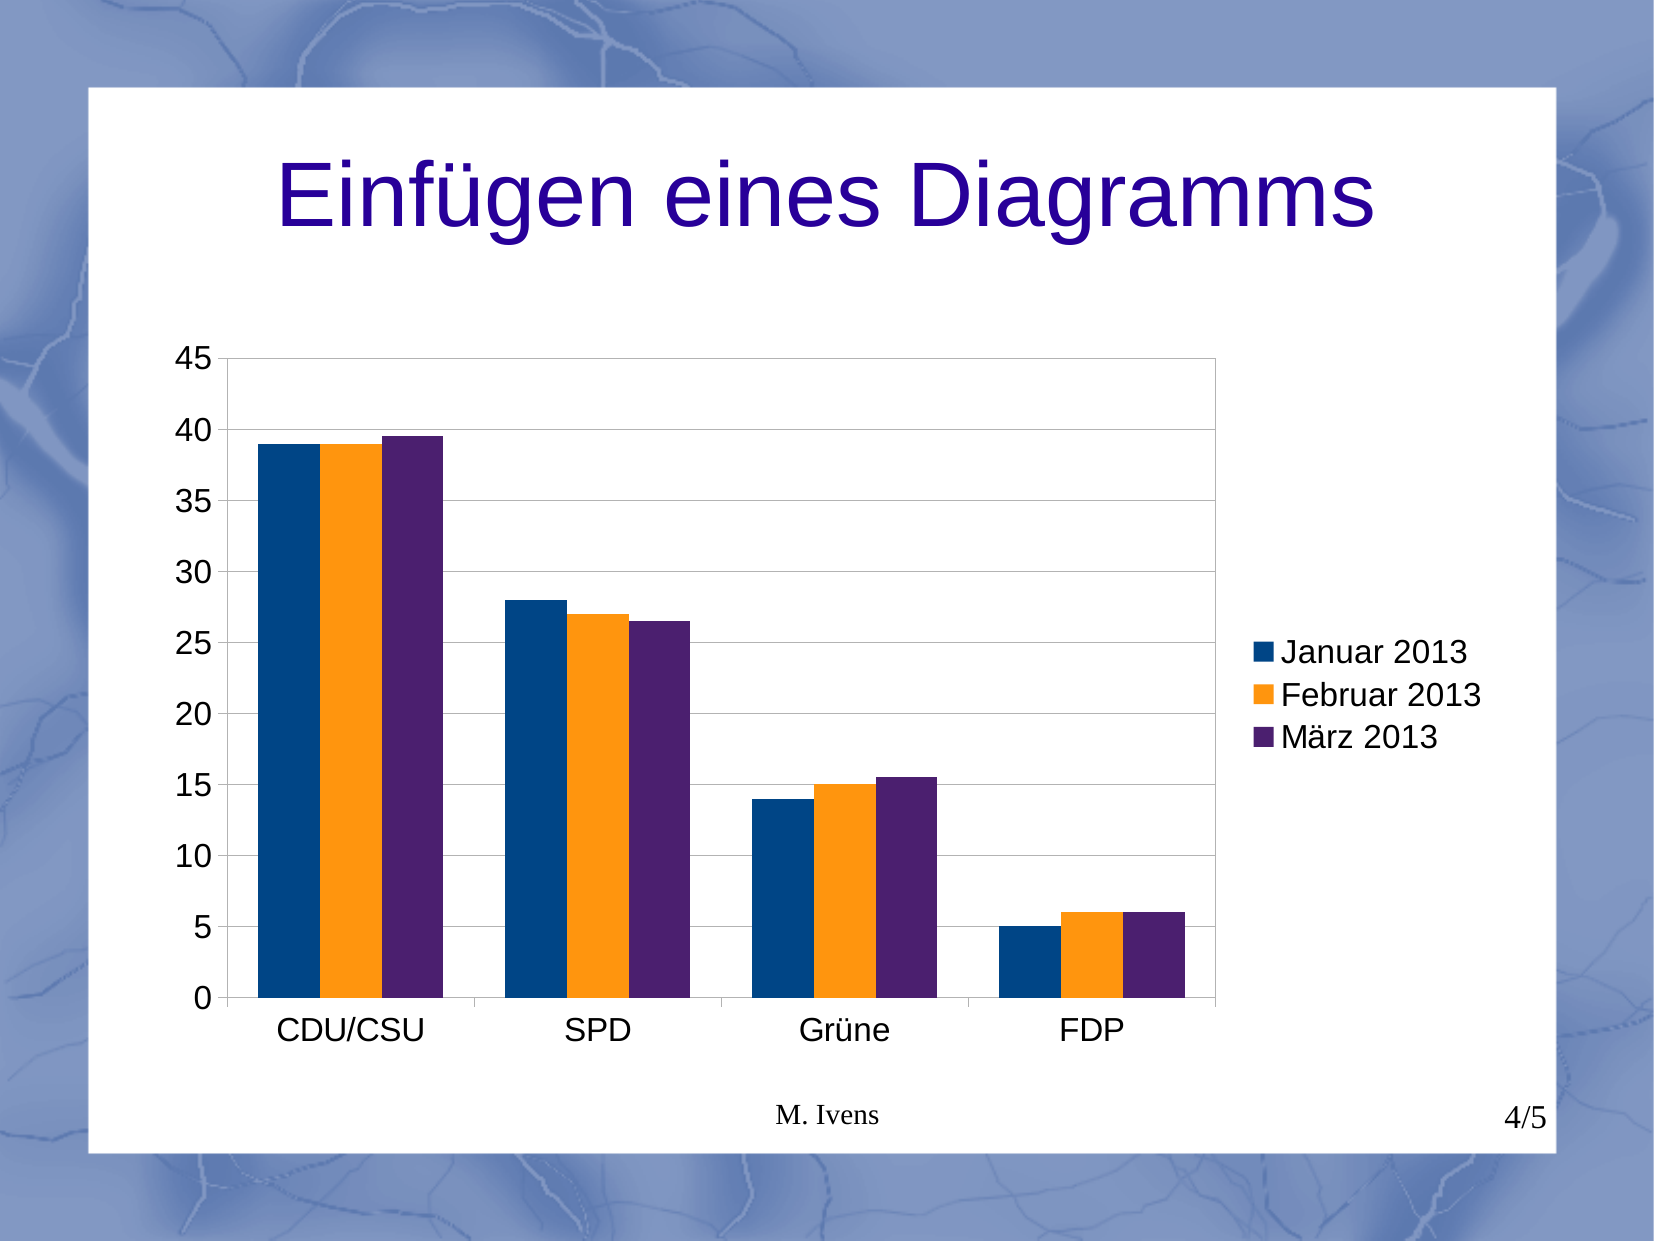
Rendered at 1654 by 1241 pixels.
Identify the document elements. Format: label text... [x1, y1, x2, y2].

picture [0, 0, 1654, 1241]
chart [147, 325, 1506, 1063]
title Einfügen eines Diagramms [118, 90, 1536, 298]
